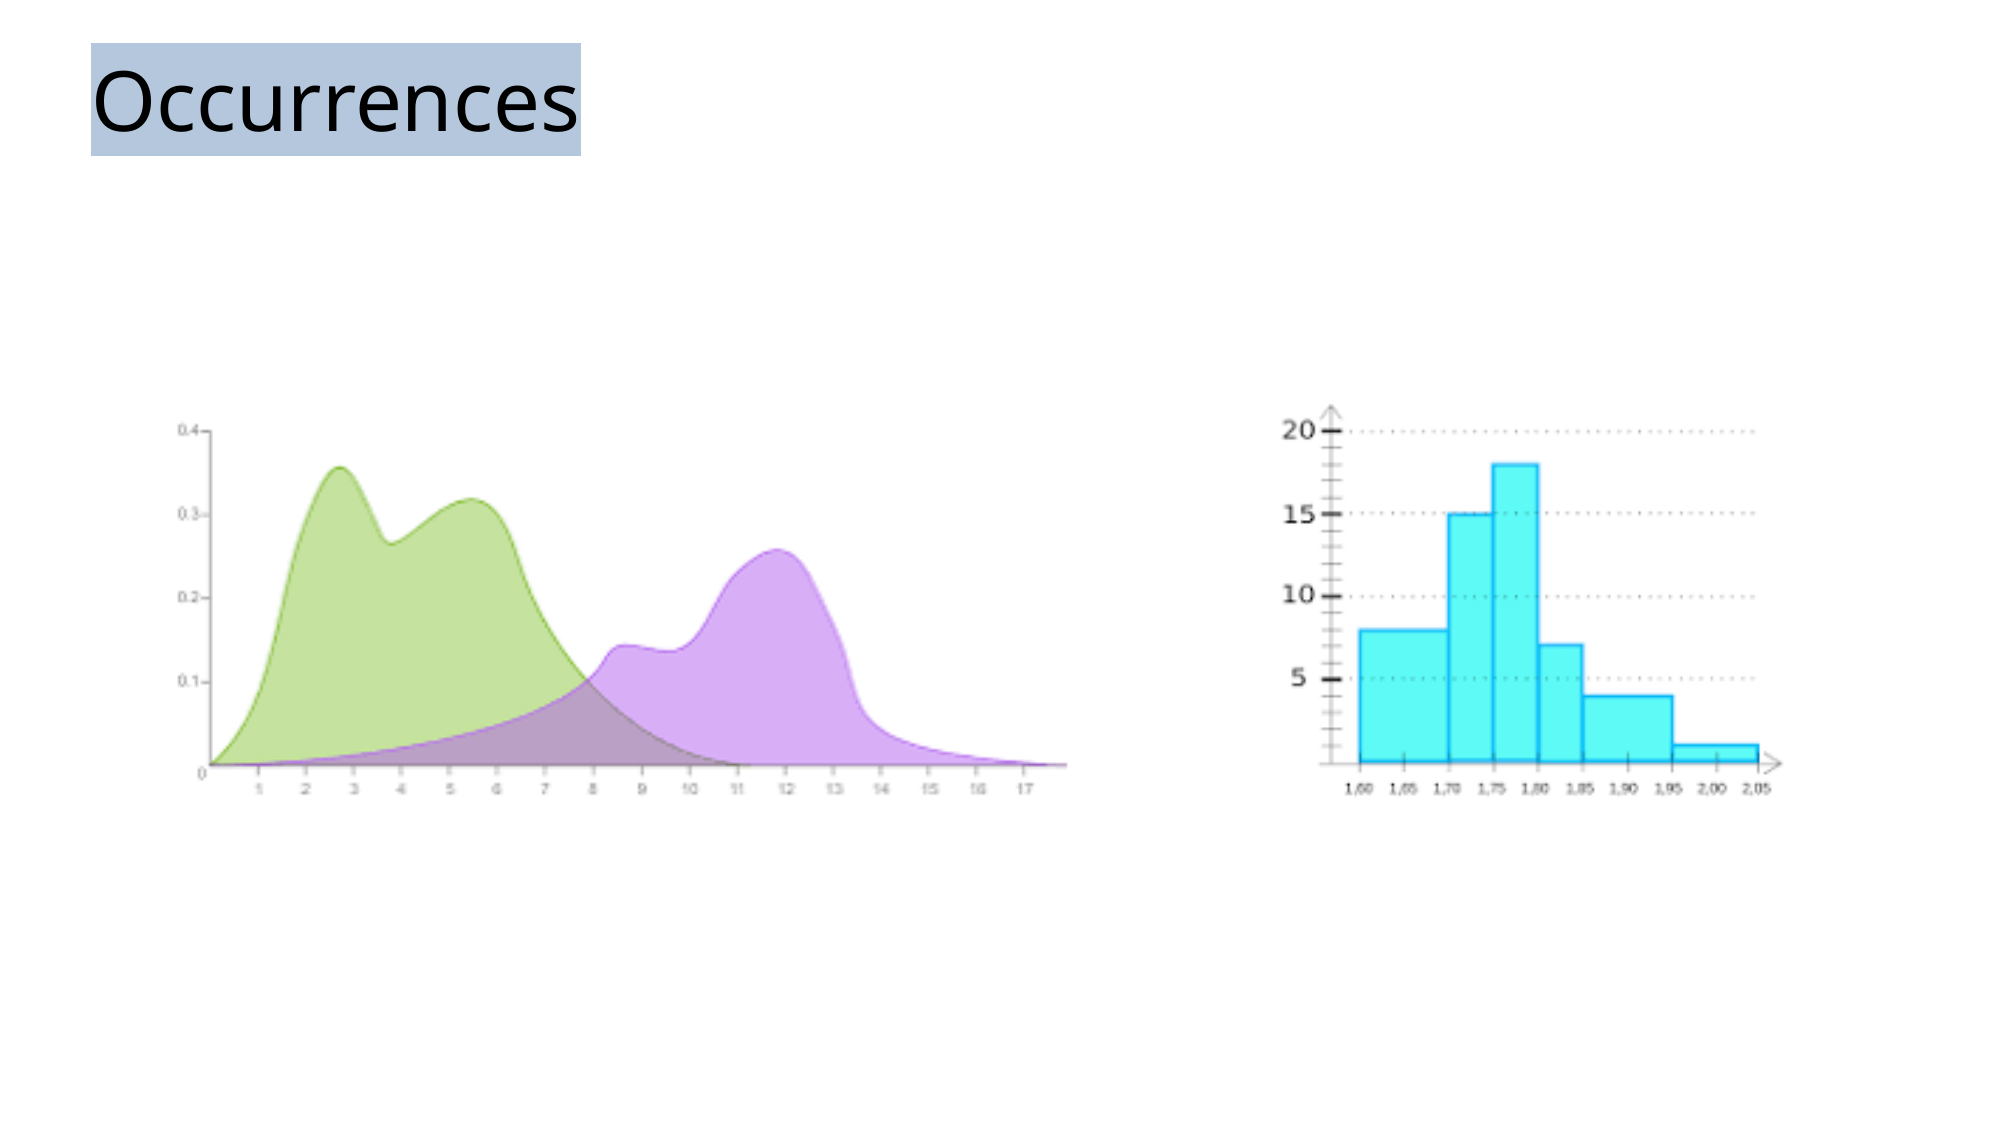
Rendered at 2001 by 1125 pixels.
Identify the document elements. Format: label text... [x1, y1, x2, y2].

text_box Occurrences [76, 35, 1028, 461]
picture [148, 397, 1099, 815]
picture [1269, 361, 1802, 820]
